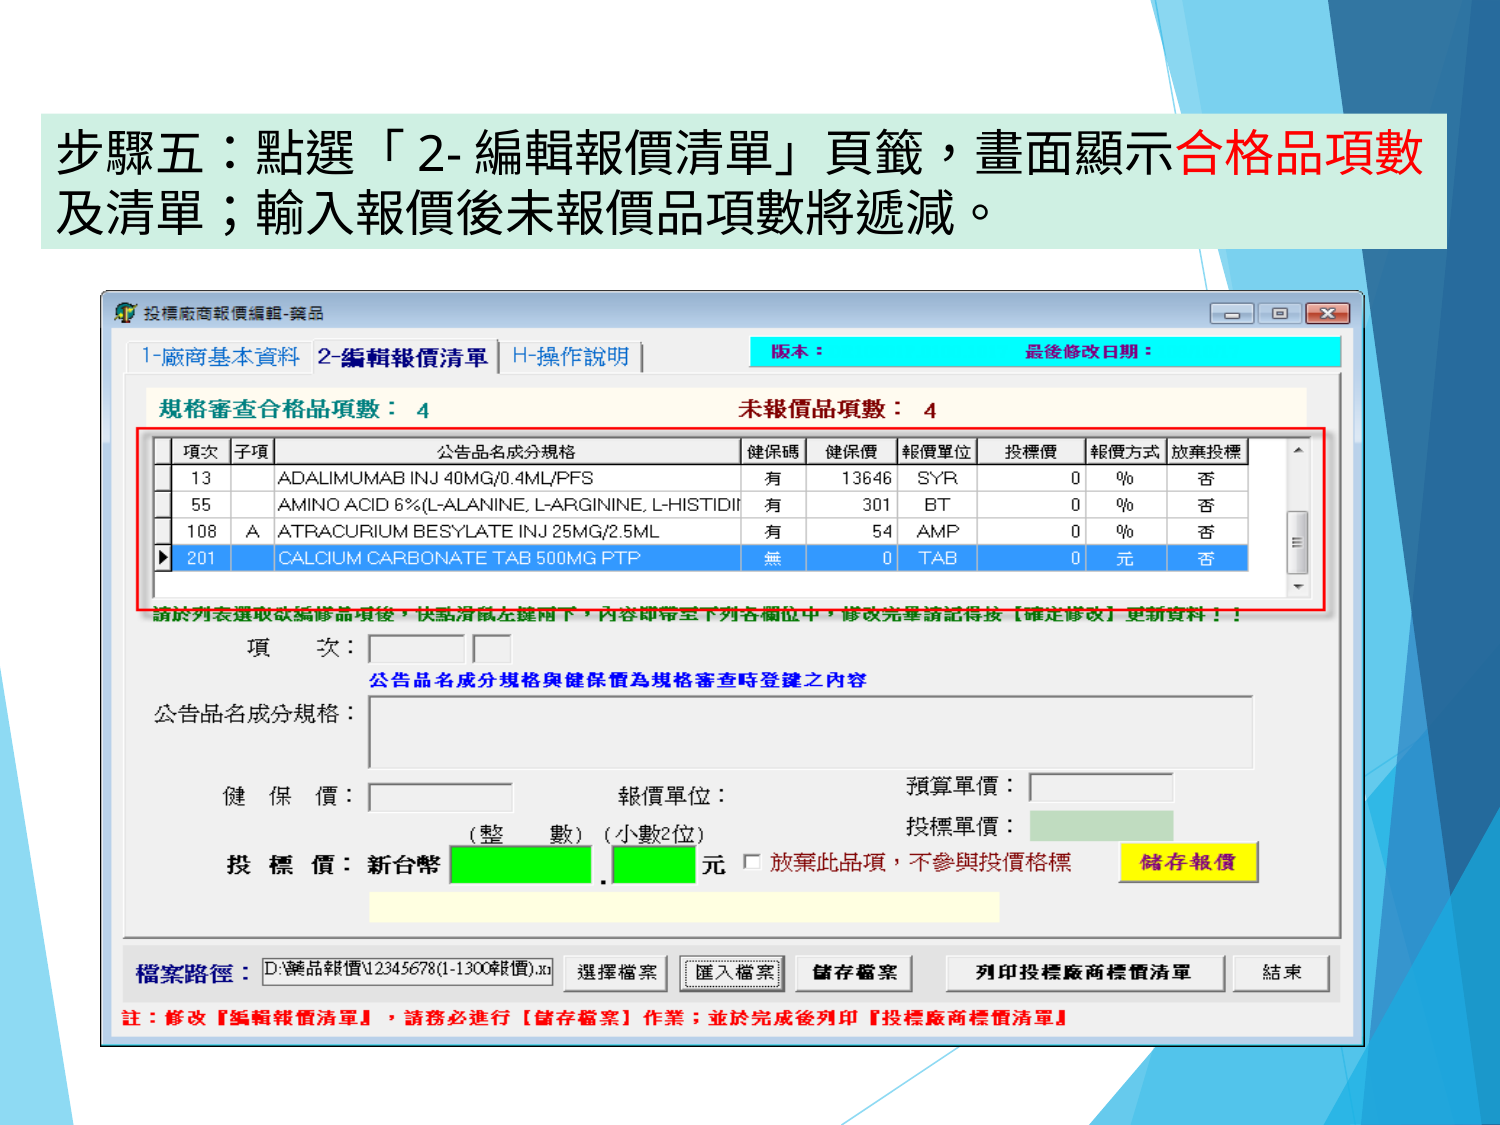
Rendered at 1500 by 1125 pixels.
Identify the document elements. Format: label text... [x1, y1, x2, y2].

picture [100, 290, 1365, 1047]
text_box 步驟五：點選「2-編輯報價清單」頁籤，畫面顯示合格品項數及清單；輸入報價後未報價品項數將遞減。 [41, 113, 1447, 249]
